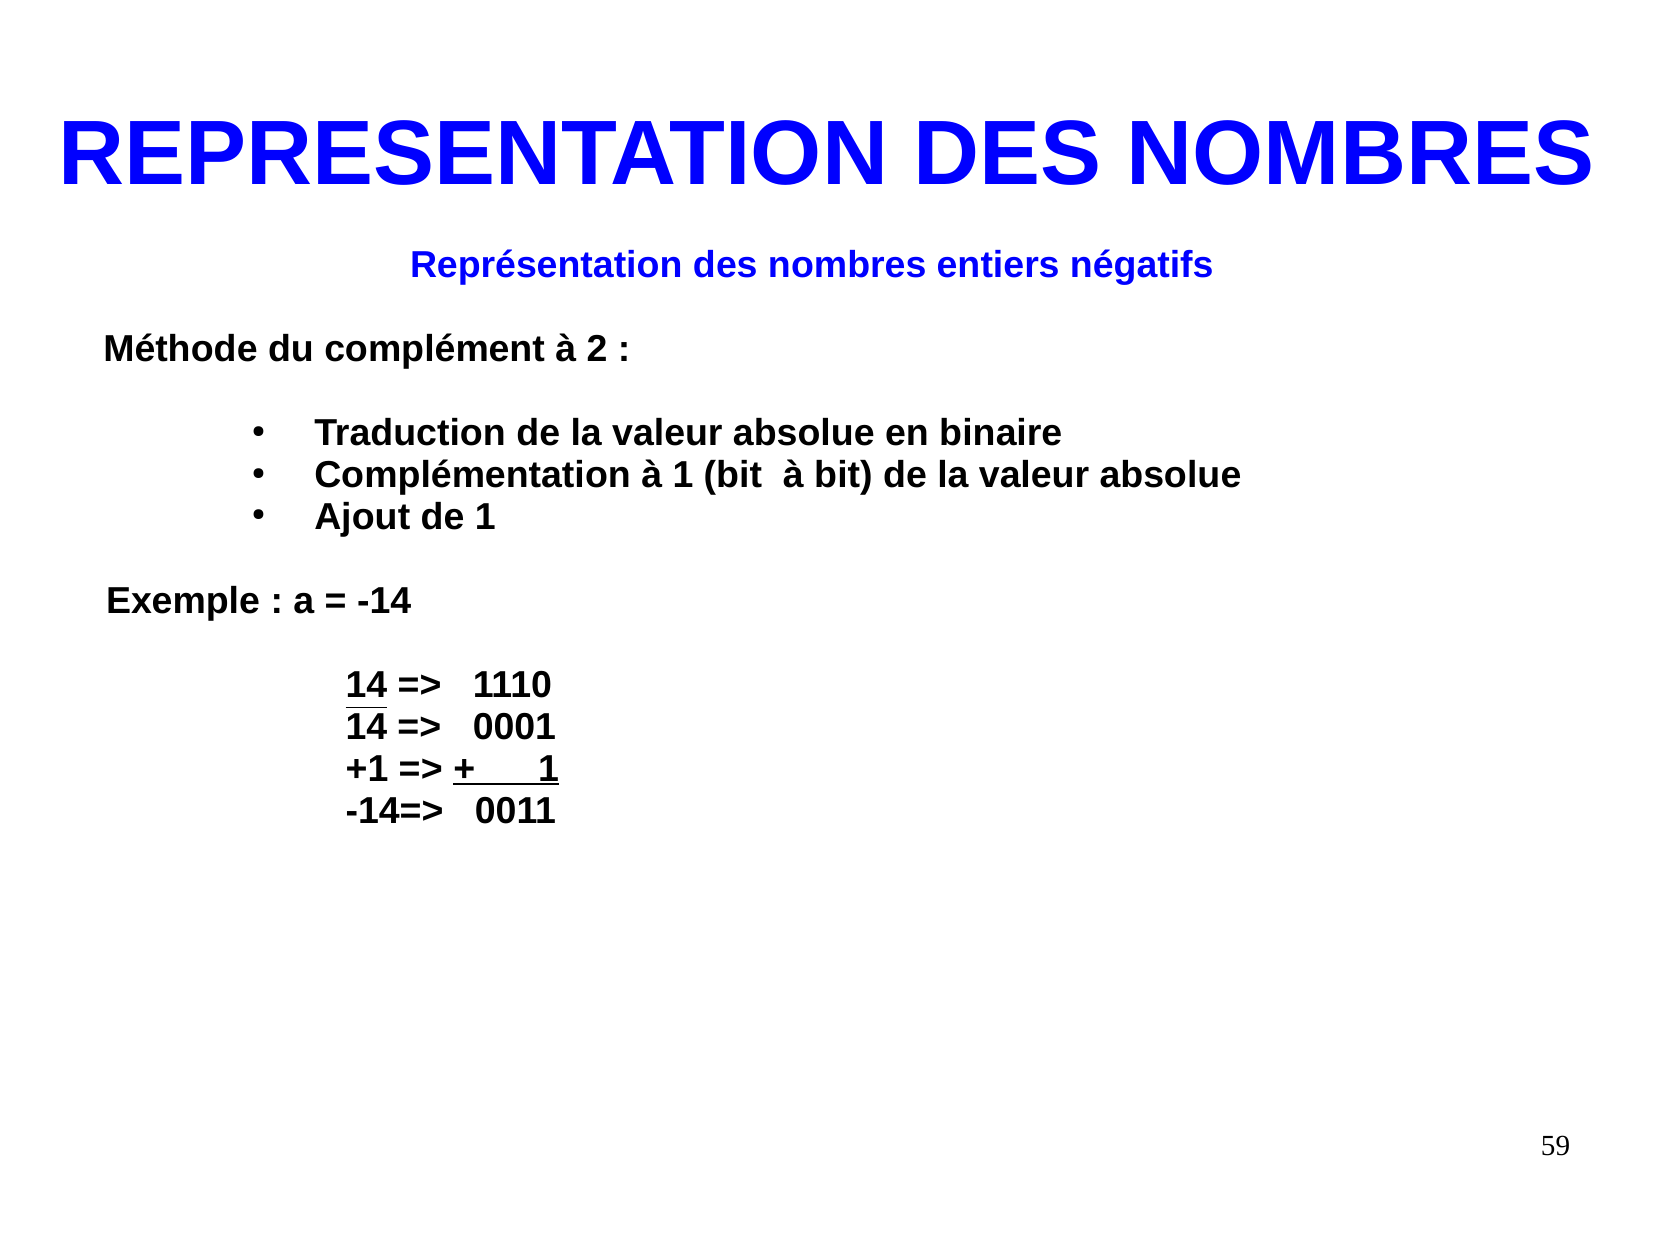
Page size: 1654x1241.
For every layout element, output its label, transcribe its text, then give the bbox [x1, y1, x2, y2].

title REPRESENTATION DES NOMBRES [0, 49, 1654, 257]
text_box Représentation des nombres entiers négatifs Méthode du complément à 2 : Traduction de la valeur absolue en binaire Complémentation à 1 (bit à bit) de la valeur absolue Ajout de 1 Exemple : a = -14 14 => 1110 14 => 0001 +1 => + 1 -14=> 0011 [88, 236, 1536, 943]
